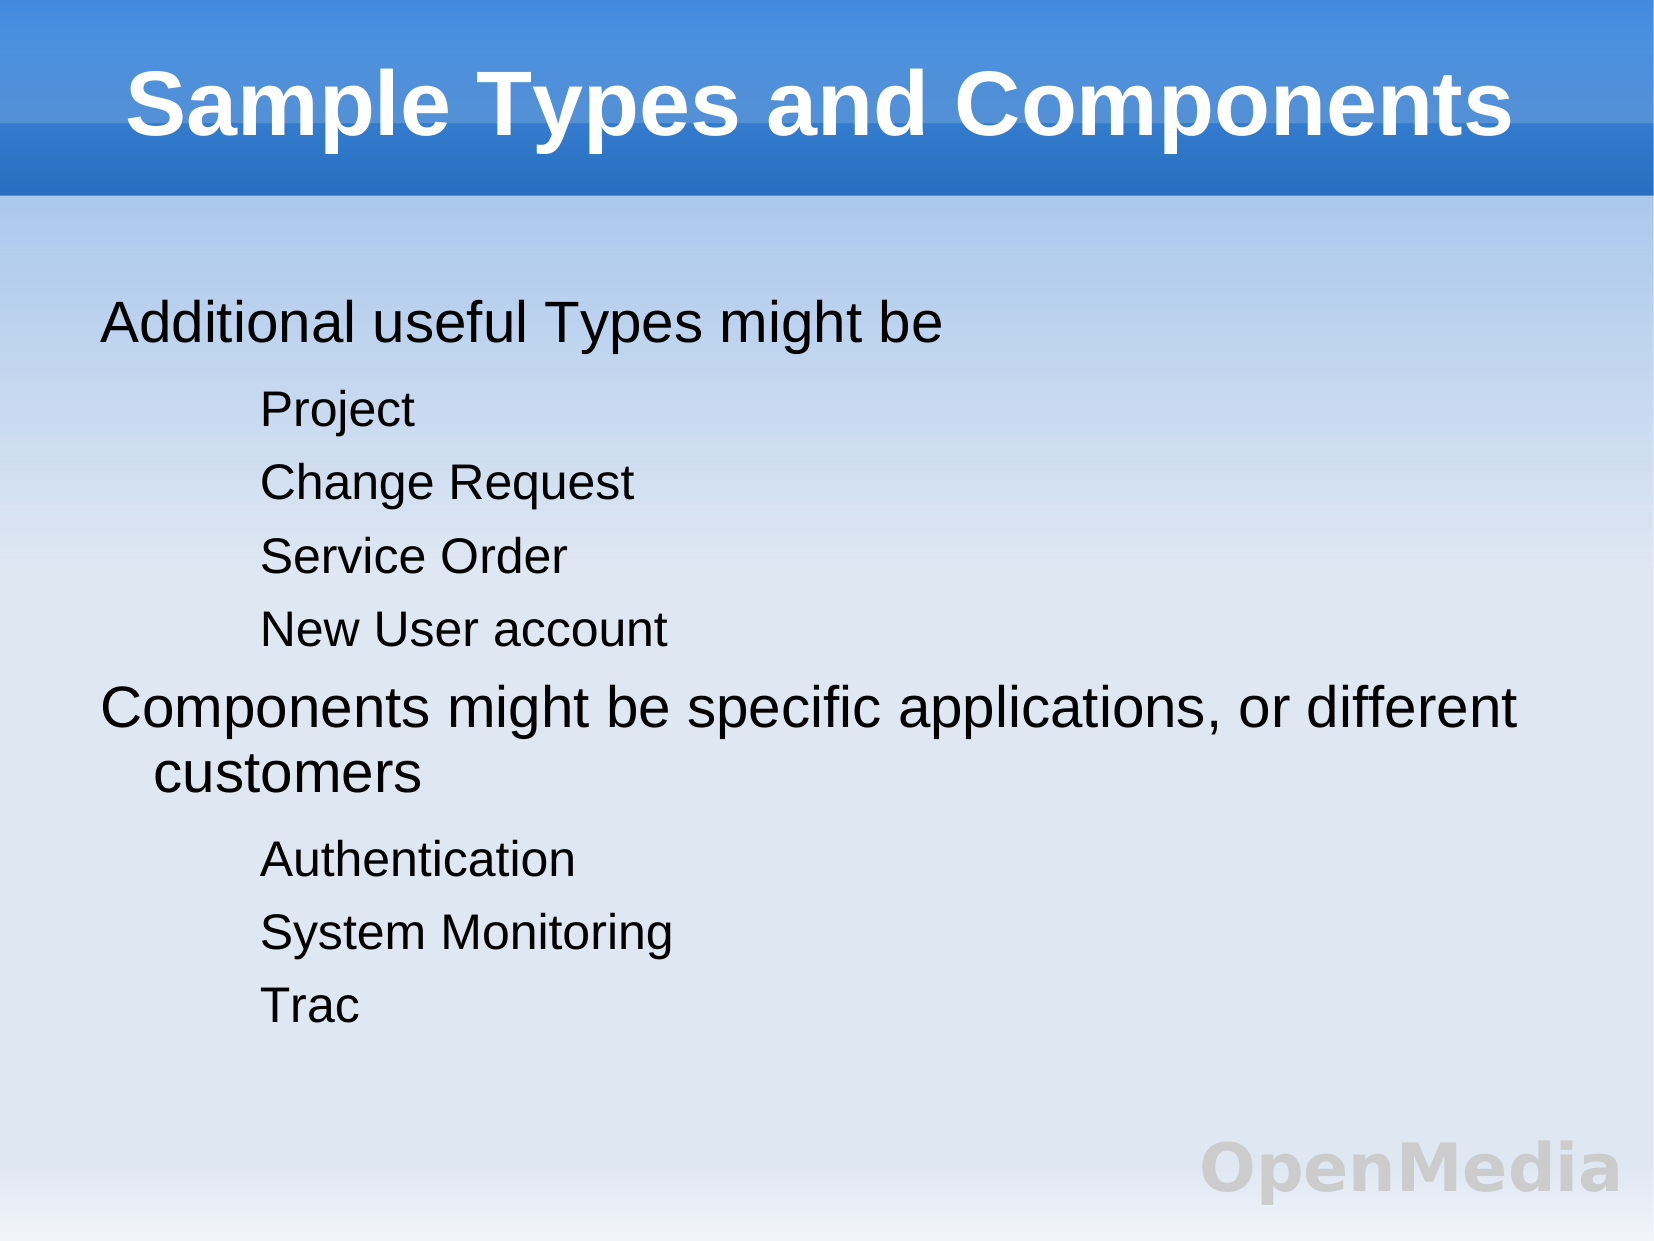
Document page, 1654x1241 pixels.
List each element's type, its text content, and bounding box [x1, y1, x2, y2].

list Additional useful Types might be Project Change Request Service Order New User account Components might be specific applications, or different customers Authentication System Monitoring Trac [82, 290, 1571, 1100]
title Sample Types and Components [76, 7, 1565, 200]
picture [0, 0, 1654, 1241]
